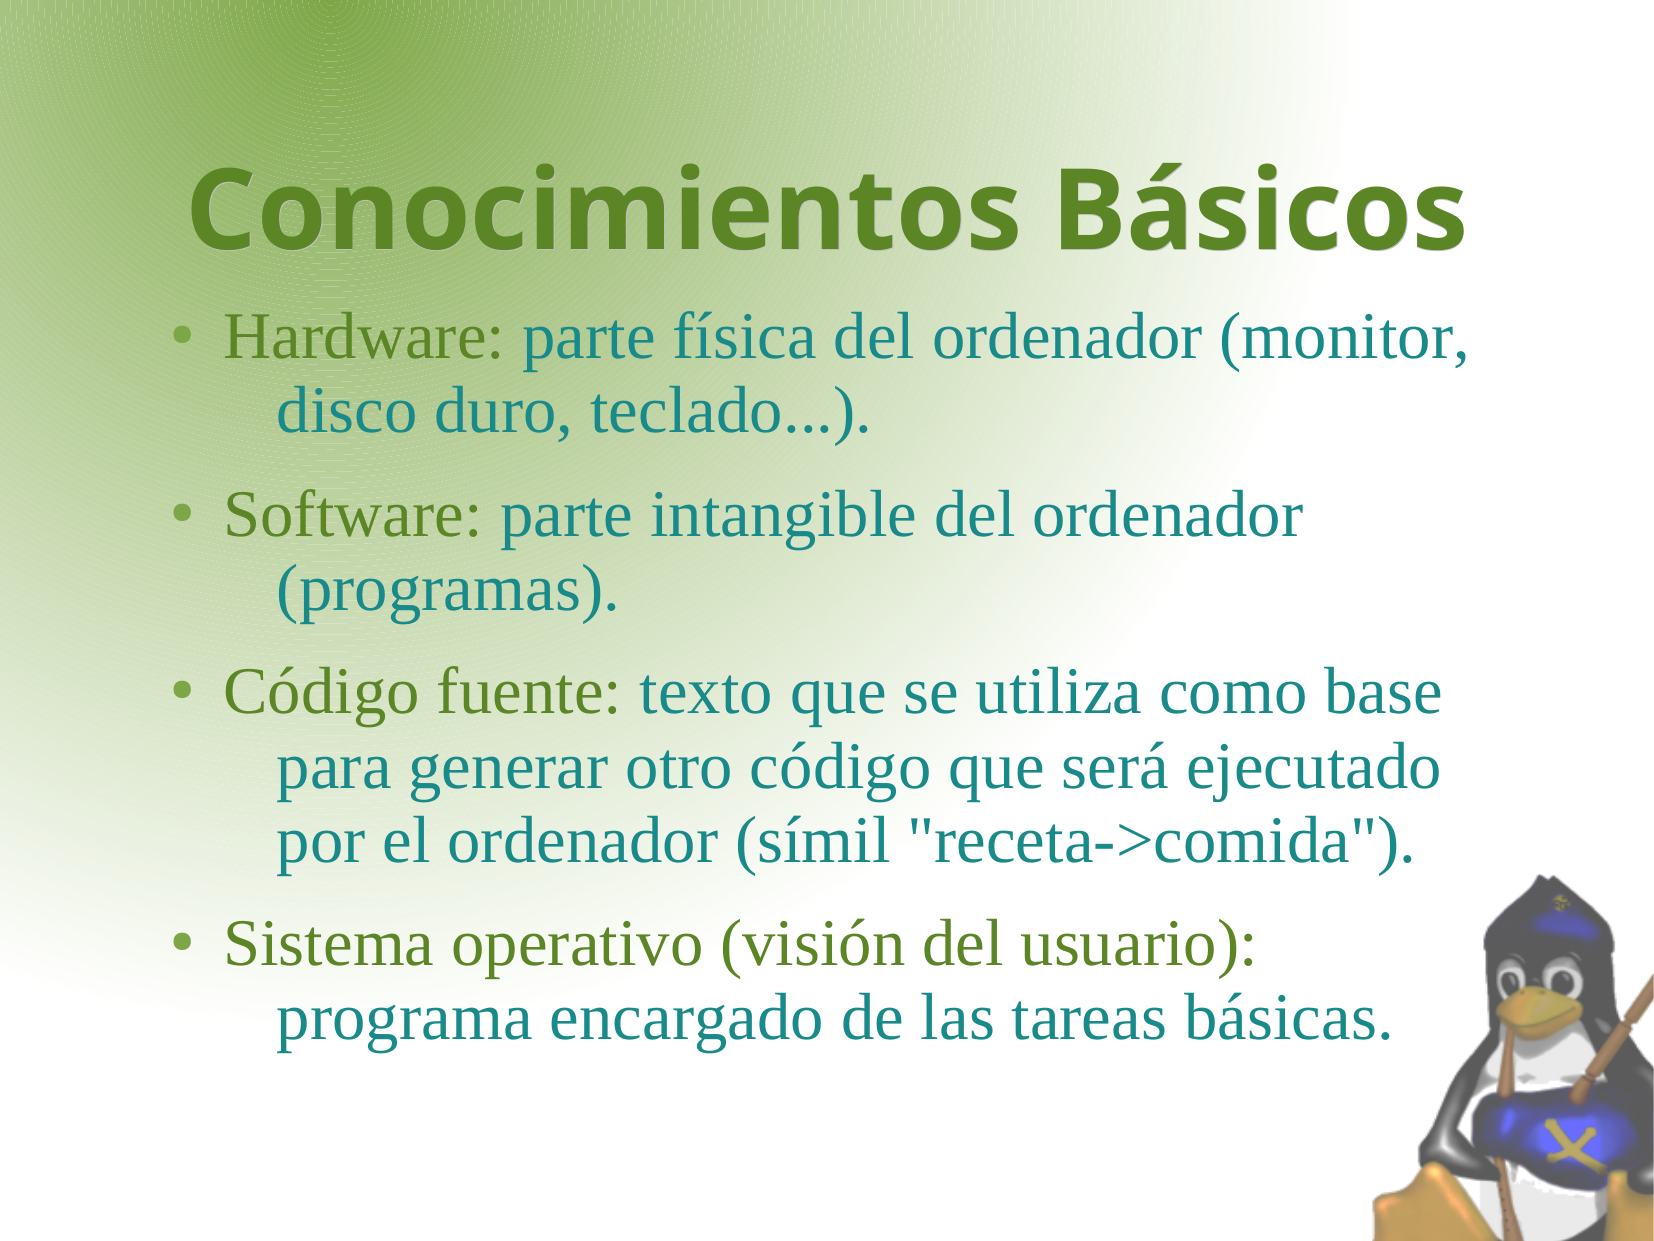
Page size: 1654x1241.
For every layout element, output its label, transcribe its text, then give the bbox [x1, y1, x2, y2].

picture [1364, 874, 1654, 1241]
list Hardware: parte física del ordenador (monitor, disco duro, teclado...). Software: parte intangible del ordenador (programas). Código fuente: texto que se utiliza como base para generar otro código que será ejecutado por el ordenador (símil "receta->comida"). Sistema operativo (visión del usuario): programa encargado de las tareas básicas. [135, 299, 1548, 1115]
title Conocimientos Básicos [121, 102, 1534, 311]
